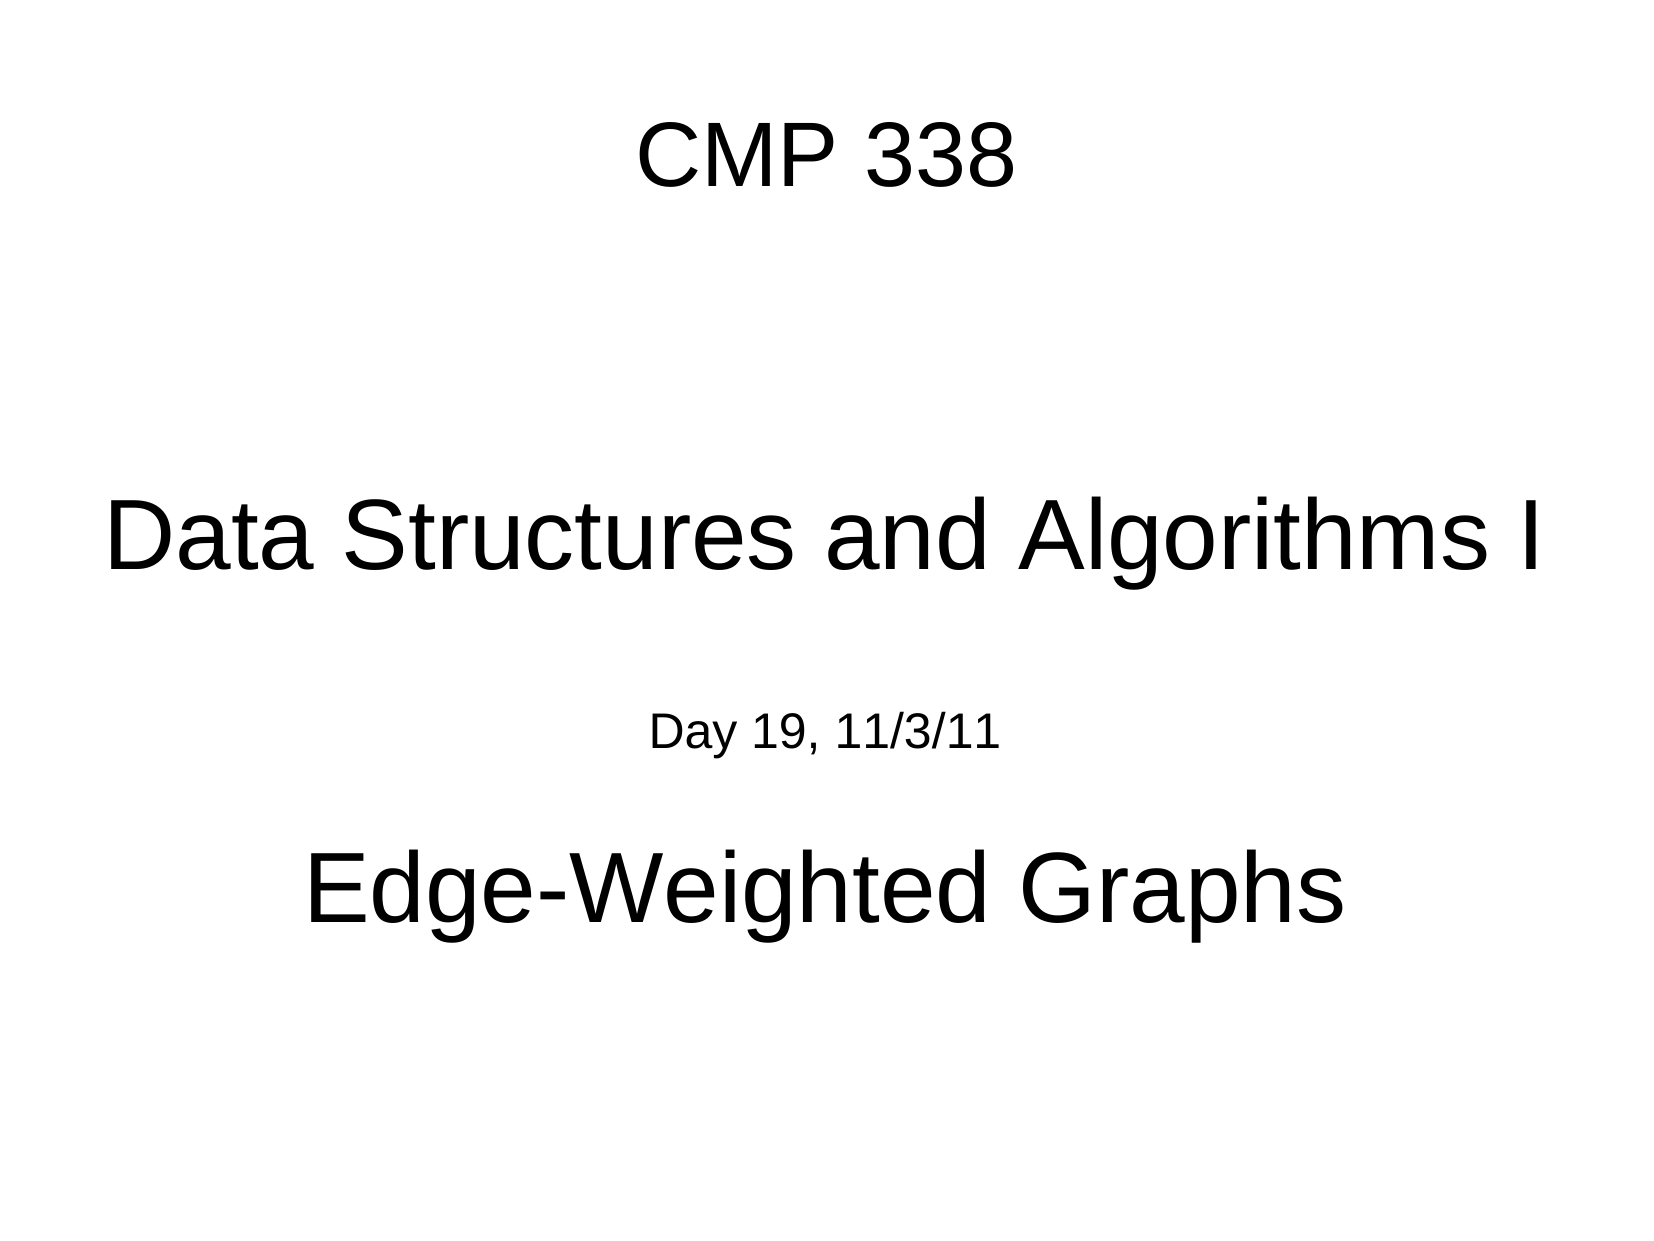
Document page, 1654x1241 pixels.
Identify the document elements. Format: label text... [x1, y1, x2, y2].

title CMP 338 [82, 49, 1571, 257]
subtitle Data Structures and Algorithms I Day 19, 11/3/11 Edge-Weighted Graphs [37, 300, 1613, 1119]
